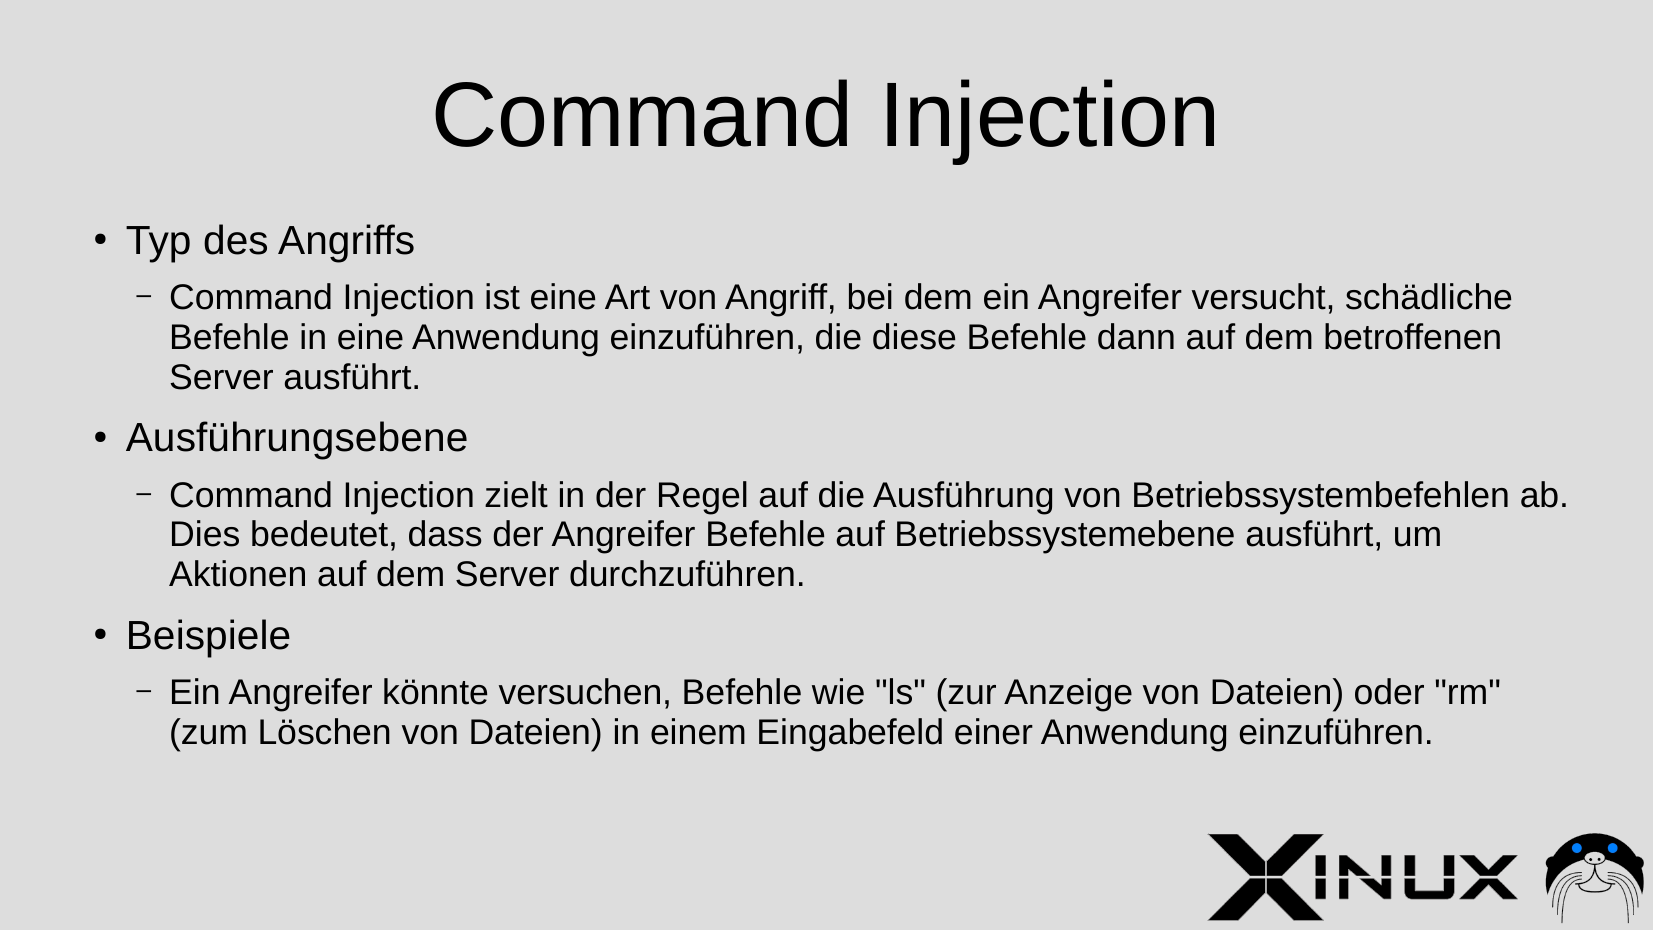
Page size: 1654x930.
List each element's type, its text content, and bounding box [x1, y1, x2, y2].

list Typ des Angriffs Command Injection ist eine Art von Angriff, bei dem ein Angreifer versucht, schädliche Befehle in eine Anwendung einzuführen, die diese Befehle dann auf dem betroffenen Server ausführt. Ausführungsebene Command Injection zielt in der Regel auf die Ausführung von Betriebssystembefehlen ab. Dies bedeutet, dass der Angreifer Befehle auf Betriebssystemebene ausführt, um Aktionen auf dem Server durchzuführen. Beispiele Ein Angreifer könnte versuchen, Befehle wie "ls" (zur Anzeige von Dateien) oder "rm" (zum Löschen von Dateien) in einem Eingabefeld einer Anwendung einzuführen. [82, 217, 1571, 757]
picture [1200, 824, 1650, 930]
title Command Injection [82, 37, 1571, 193]
